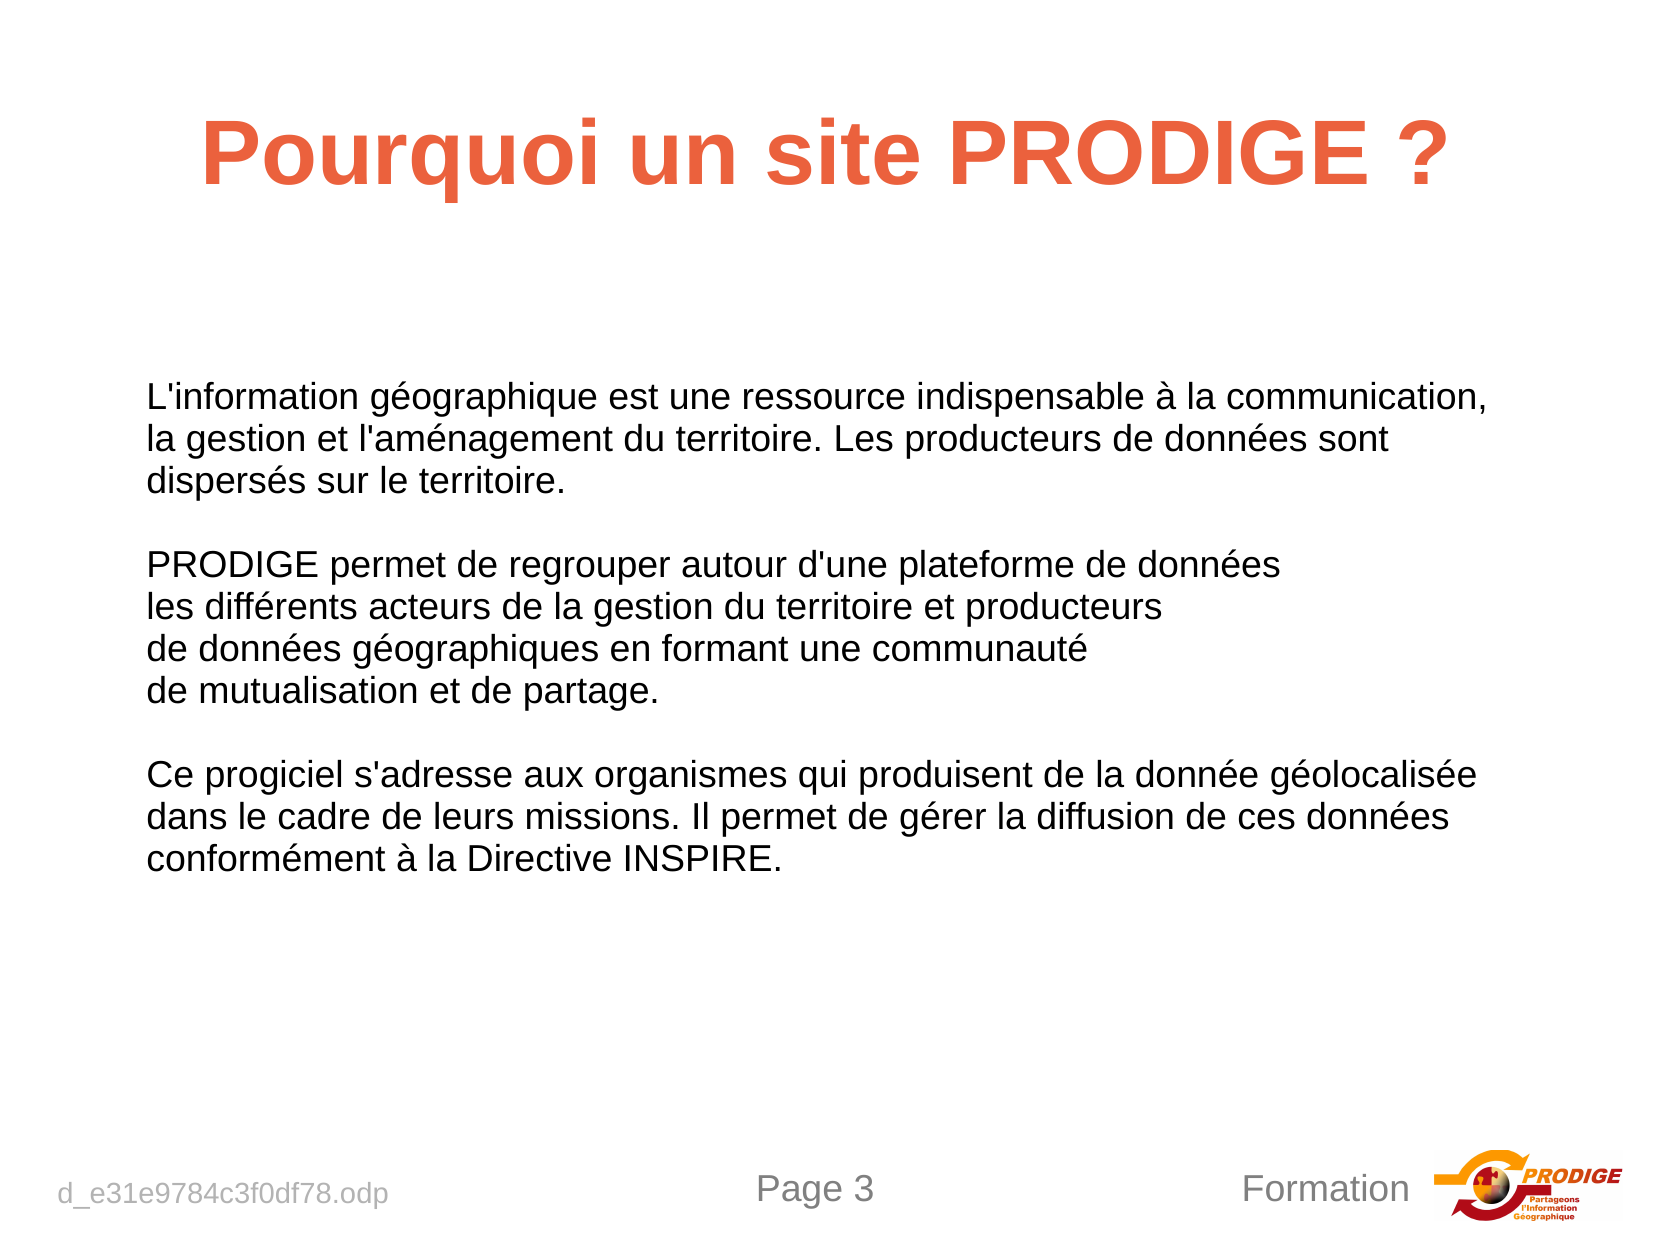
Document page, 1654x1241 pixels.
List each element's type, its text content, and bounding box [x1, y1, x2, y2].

title Pourquoi un site PRODIGE ? [82, 56, 1571, 250]
picture [1434, 1150, 1623, 1221]
text_box L'information géographique est une ressource indispensable à la communication, la gestion et l'aménagement du territoire. Les producteurs de données sont dispersés sur le territoire. PRODIGE permet de regrouper autour d'une plateforme de données les différents acteurs de la gestion du territoire et producteurs de données géographiques en formant une communauté de mutualisation et de partage. Ce progiciel s'adresse aux organismes qui produisent de la donnée géolocalisée dans le cadre de leurs missions. Il permet de gérer la diffusion de ces données conformément à la Directive INSPIRE. [131, 368, 1514, 888]
